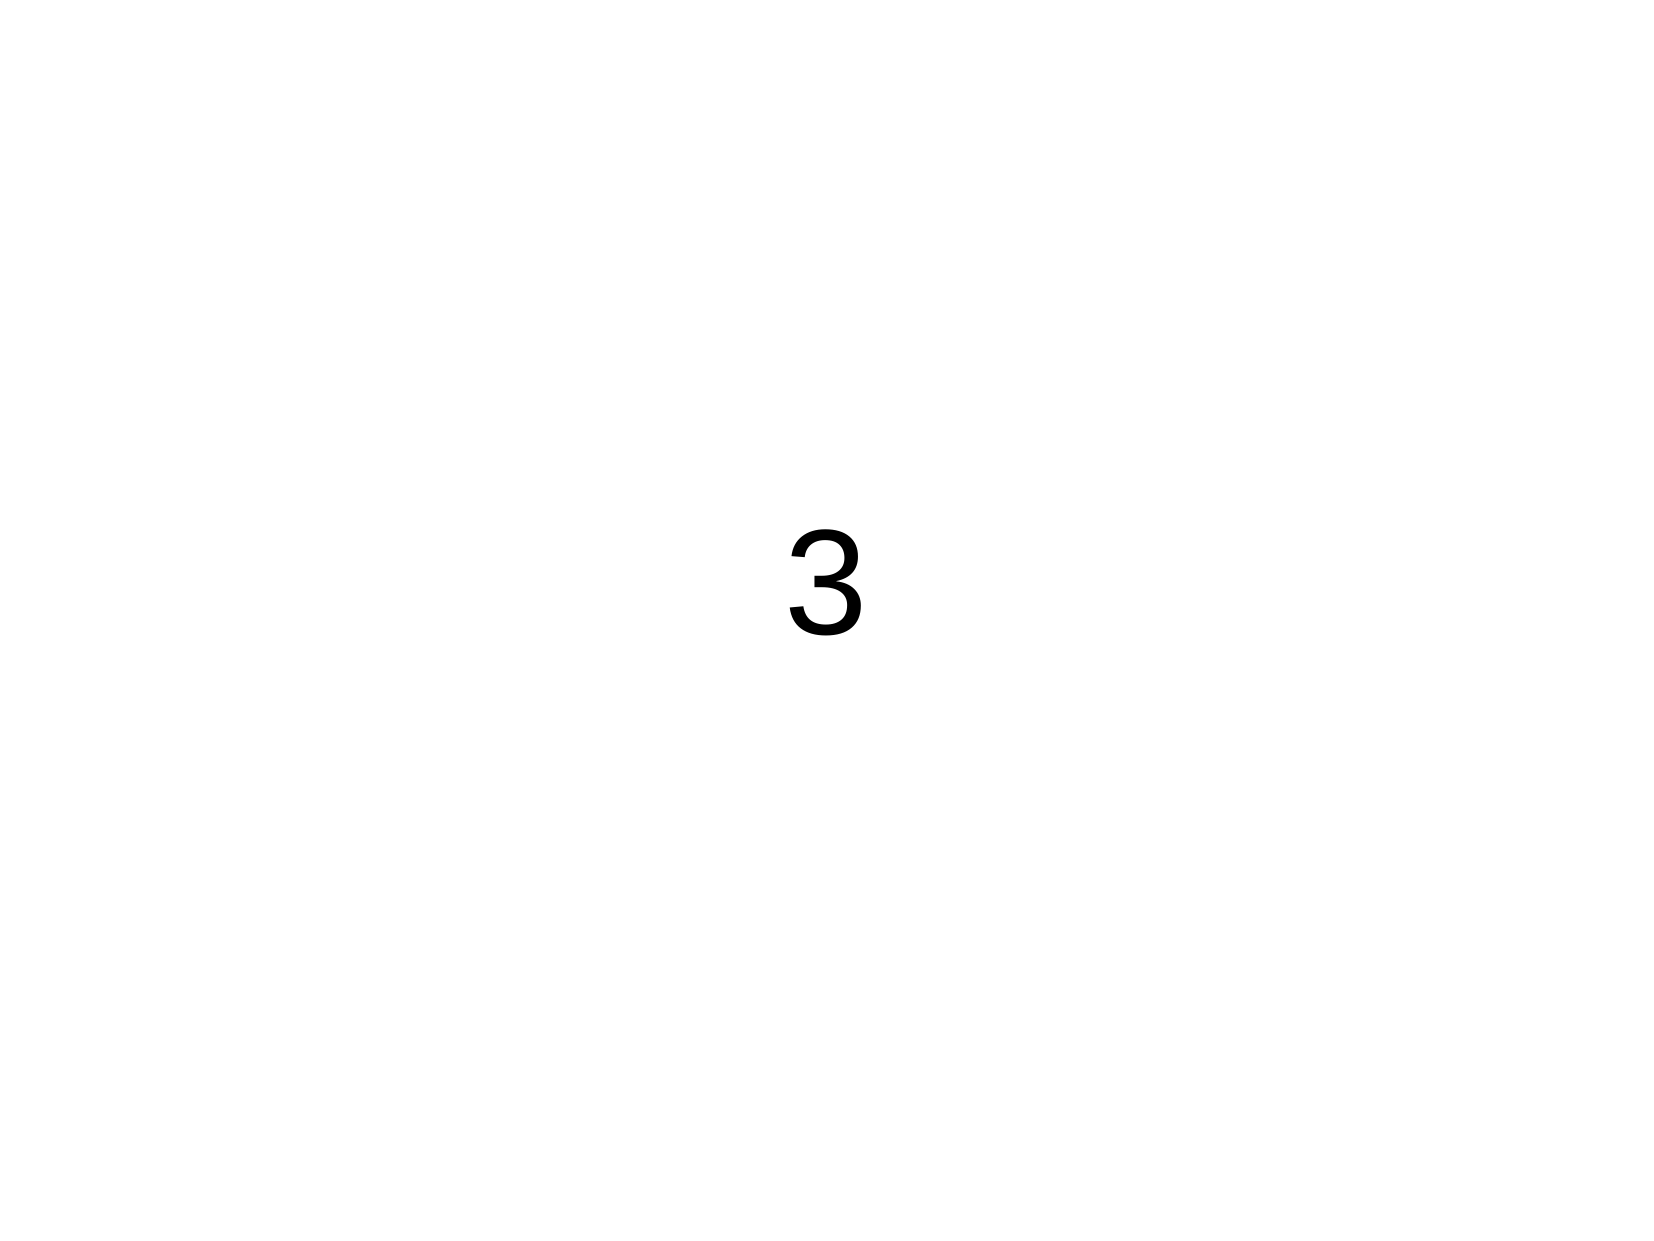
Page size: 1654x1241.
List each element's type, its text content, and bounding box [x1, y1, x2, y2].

text_box 3 [82, 56, 1571, 1102]
